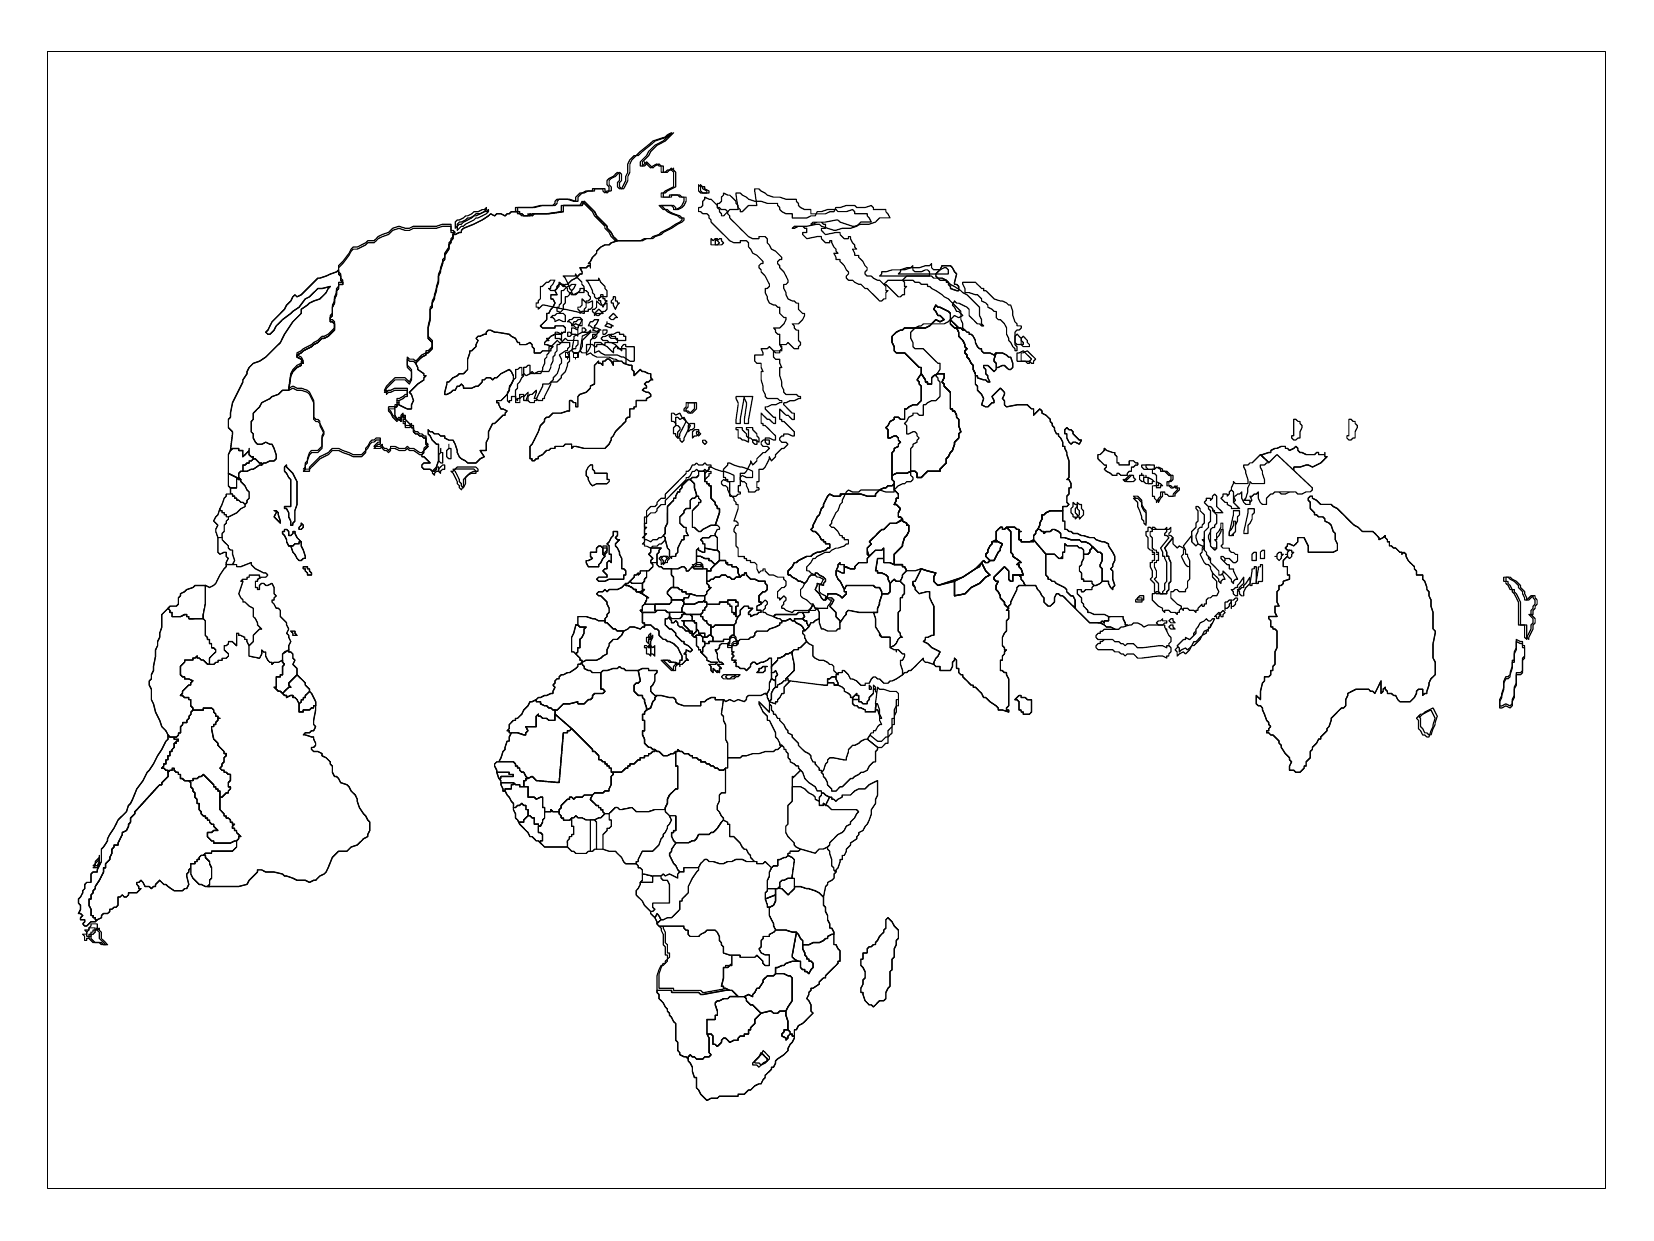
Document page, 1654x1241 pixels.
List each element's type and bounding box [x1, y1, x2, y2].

text_box [1135, 597, 1142, 603]
text_box [601, 334, 618, 343]
text_box [1256, 564, 1263, 584]
text_box [594, 309, 604, 316]
text_box [413, 432, 425, 439]
text_box [1231, 598, 1238, 609]
text_box [860, 917, 899, 1007]
text_box [1170, 506, 1238, 613]
text_box [530, 344, 653, 461]
text_box [284, 465, 297, 526]
text_box [881, 484, 893, 491]
text_box [692, 429, 699, 439]
text_box [1243, 446, 1328, 505]
text_box [686, 402, 697, 414]
text_box [1220, 489, 1240, 509]
text_box [1243, 508, 1255, 534]
text_box [815, 583, 827, 601]
text_box [282, 529, 306, 561]
text_box [455, 207, 487, 229]
text_box [303, 566, 312, 576]
text_box [1125, 475, 1136, 482]
text_box [394, 204, 614, 476]
text_box [598, 294, 608, 308]
text_box [78, 270, 370, 926]
text_box [951, 320, 1013, 382]
text_box [1260, 550, 1265, 559]
text_box [1145, 464, 1178, 503]
text_box [299, 330, 335, 355]
text_box [675, 417, 691, 443]
text_box [1168, 618, 1176, 623]
text_box [1146, 527, 1169, 594]
text_box [450, 469, 476, 490]
text_box [885, 375, 939, 474]
text_box [592, 325, 602, 333]
text_box [1218, 610, 1226, 617]
text_box [648, 635, 655, 657]
text_box [956, 565, 988, 594]
text_box [1229, 521, 1236, 536]
text_box [1499, 639, 1525, 706]
text_box [987, 543, 1001, 559]
text_box [906, 383, 959, 476]
text_box [756, 666, 768, 673]
text_box [1291, 419, 1303, 441]
text_box [1177, 618, 1215, 653]
text_box [571, 330, 591, 353]
text_box [274, 510, 281, 524]
text_box [1064, 427, 1082, 445]
text_box [1133, 498, 1146, 526]
text_box [995, 512, 1171, 648]
text_box [82, 927, 108, 945]
text_box [571, 319, 583, 328]
text_box [1418, 707, 1438, 735]
text_box [725, 674, 741, 679]
text_box [1014, 695, 1032, 715]
text_box [1237, 577, 1250, 596]
text_box [788, 494, 847, 584]
text_box [586, 546, 605, 567]
text_box [494, 469, 940, 1101]
text_box [293, 365, 302, 372]
text_box [1256, 496, 1436, 773]
text_box [577, 298, 593, 314]
text_box [1143, 475, 1149, 484]
text_box [550, 313, 566, 322]
text_box [584, 201, 617, 240]
text_box [1505, 577, 1538, 640]
text_box [1098, 448, 1138, 476]
text_box [586, 465, 610, 486]
